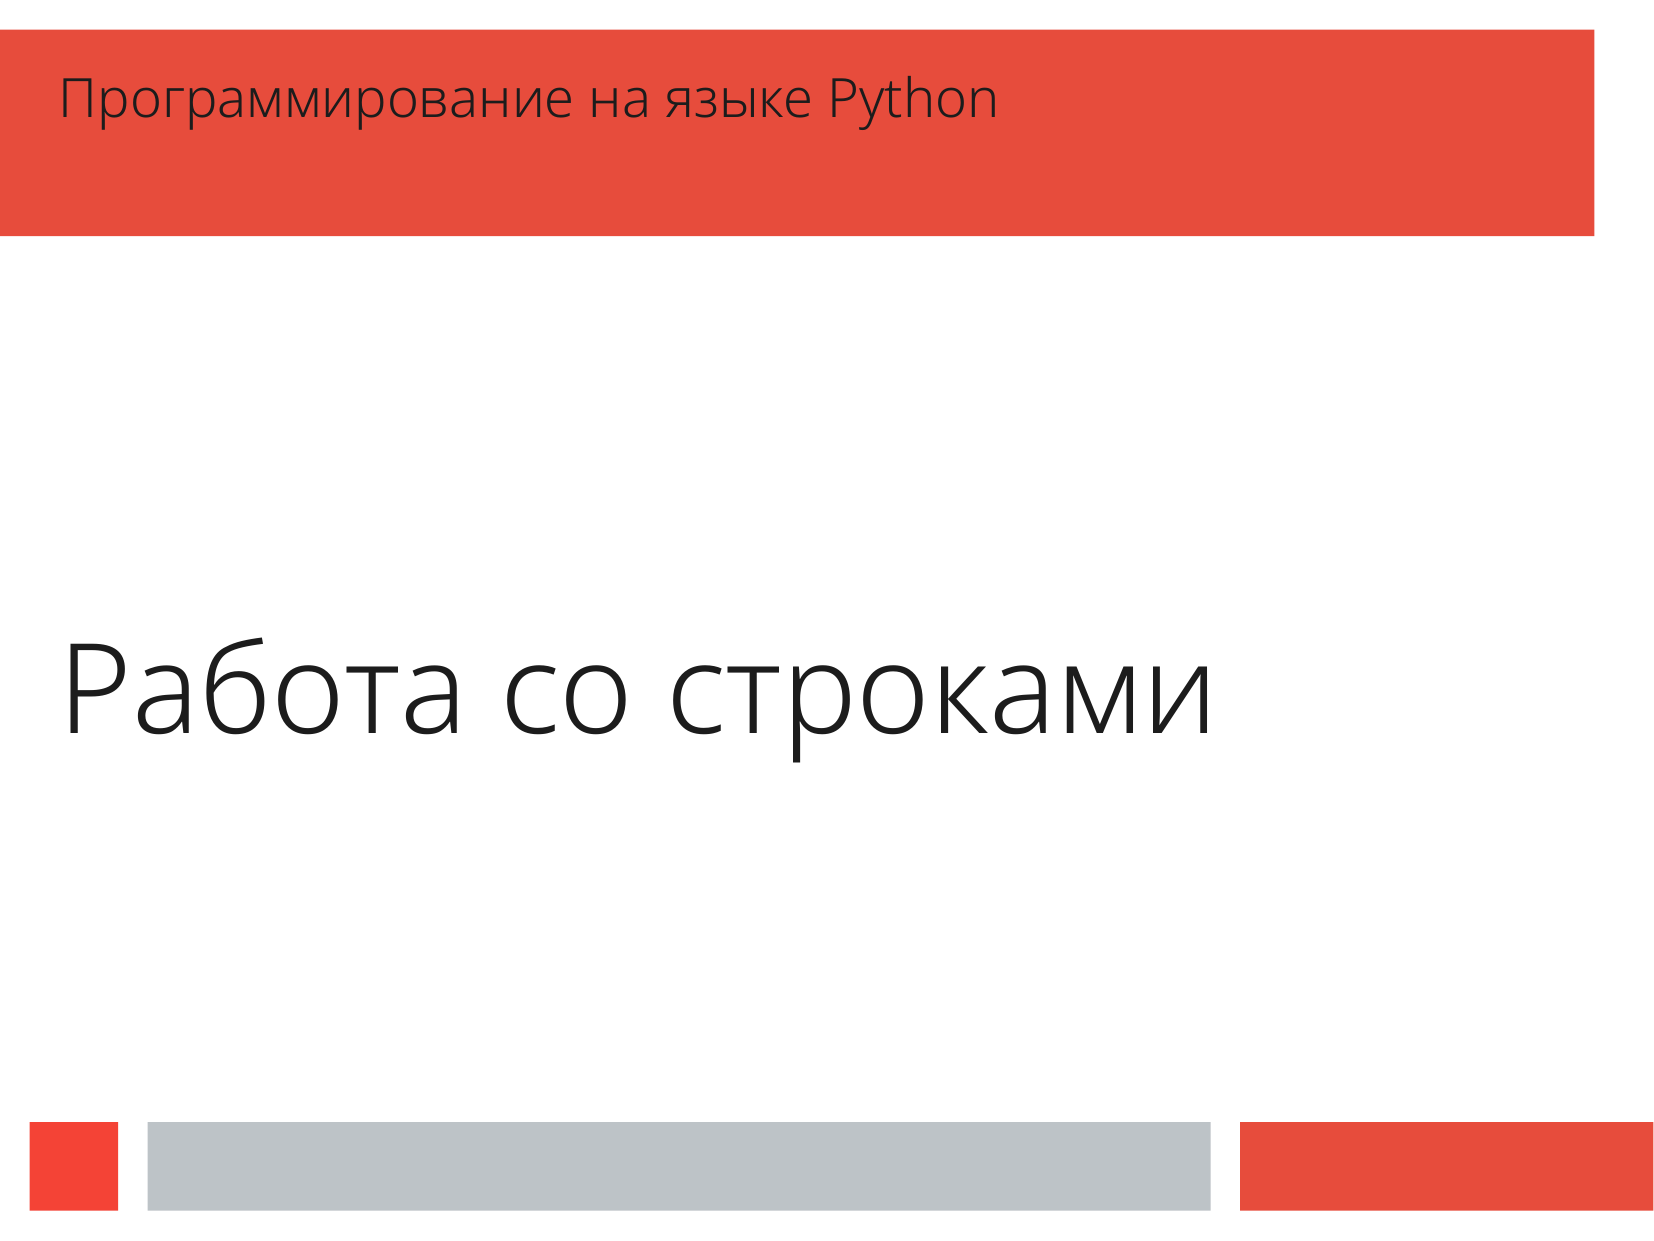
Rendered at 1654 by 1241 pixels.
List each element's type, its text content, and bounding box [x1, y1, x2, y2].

subtitle Программирование на языке Python Работа со строками [59, 59, 1595, 744]
